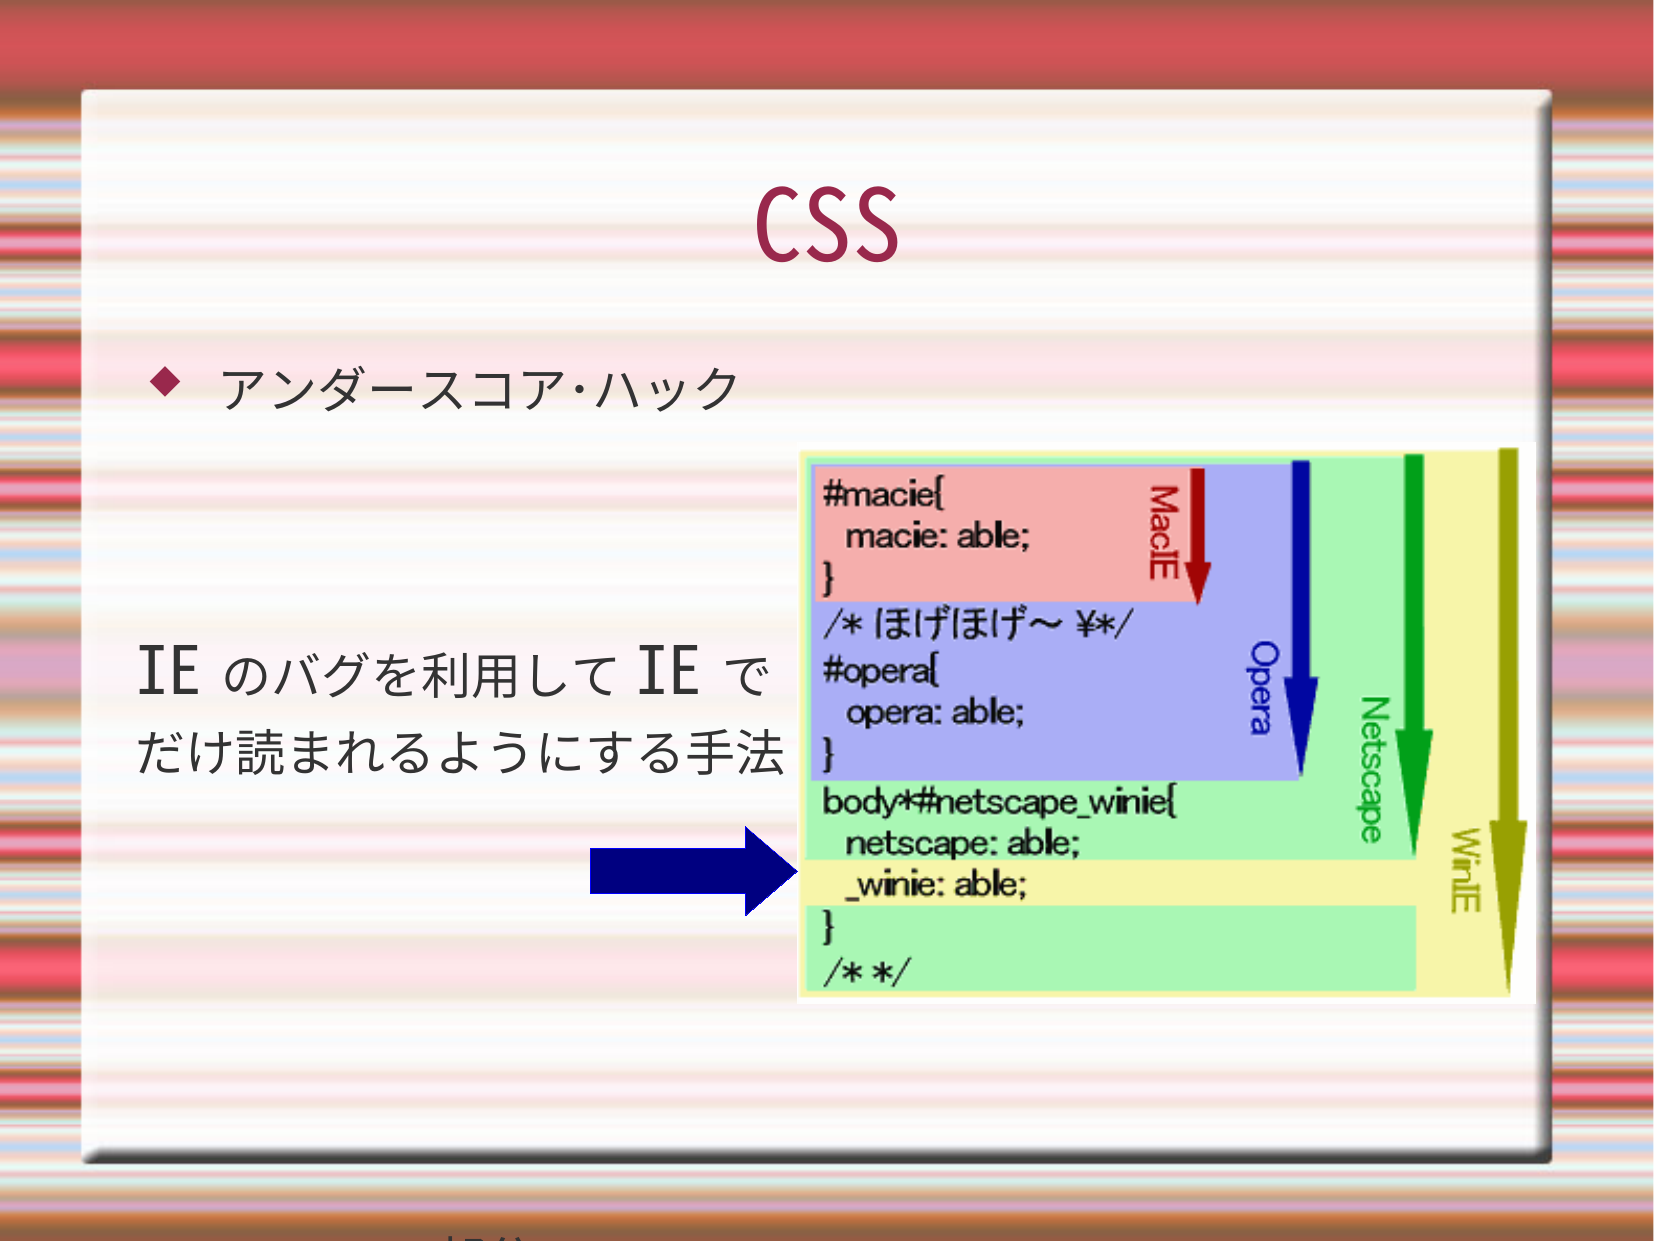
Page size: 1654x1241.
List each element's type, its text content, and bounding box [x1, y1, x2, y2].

title CSS [121, 114, 1534, 322]
picture [0, 0, 1654, 1241]
list アンダースコア･ハック IEのバグを利用してIEでだけ読まれるようにする手法 この部分 [134, 350, 798, 1093]
text_box [590, 826, 798, 916]
